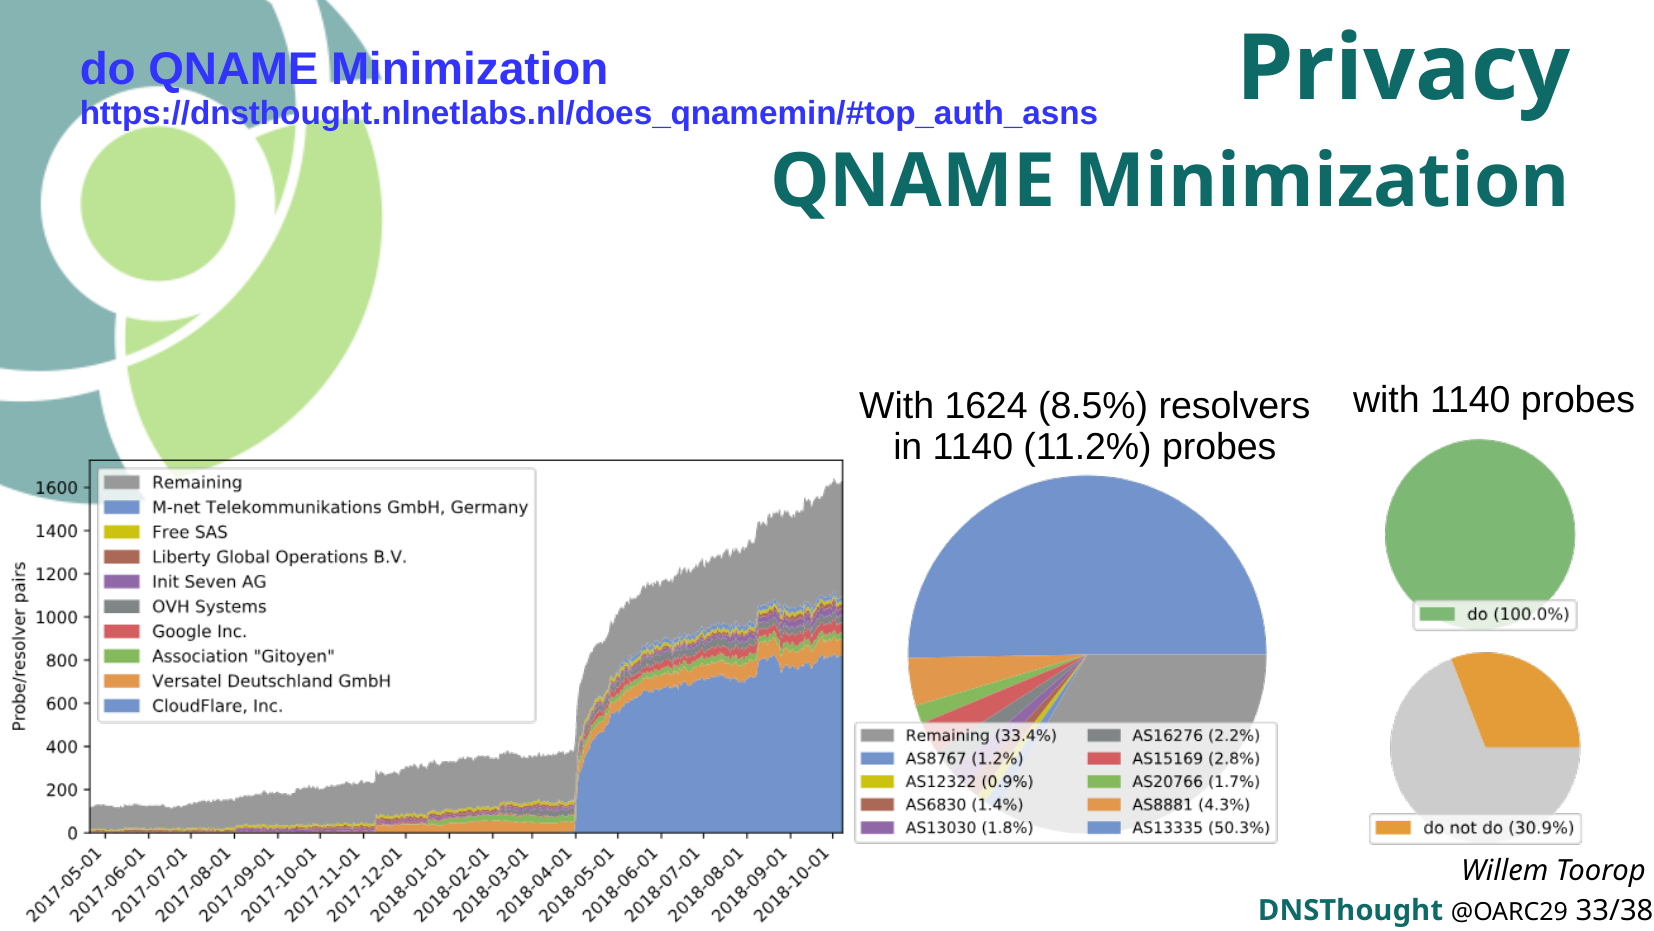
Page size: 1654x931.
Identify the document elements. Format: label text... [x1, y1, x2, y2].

title Privacy QNAME Minimization [35, 0, 1571, 255]
text_box with 1140 probes [1338, 371, 1654, 466]
text_box With 1624 (8.5%) resolvers in 1140 (11.2%) probes [844, 376, 1347, 542]
picture [1358, 466, 1607, 870]
picture [0, 0, 1300, 931]
text_box do QNAME Minimization https://dnsthought.nlnetlabs.nl/does_qnamemin/#top_auth_asns [64, 35, 1176, 125]
